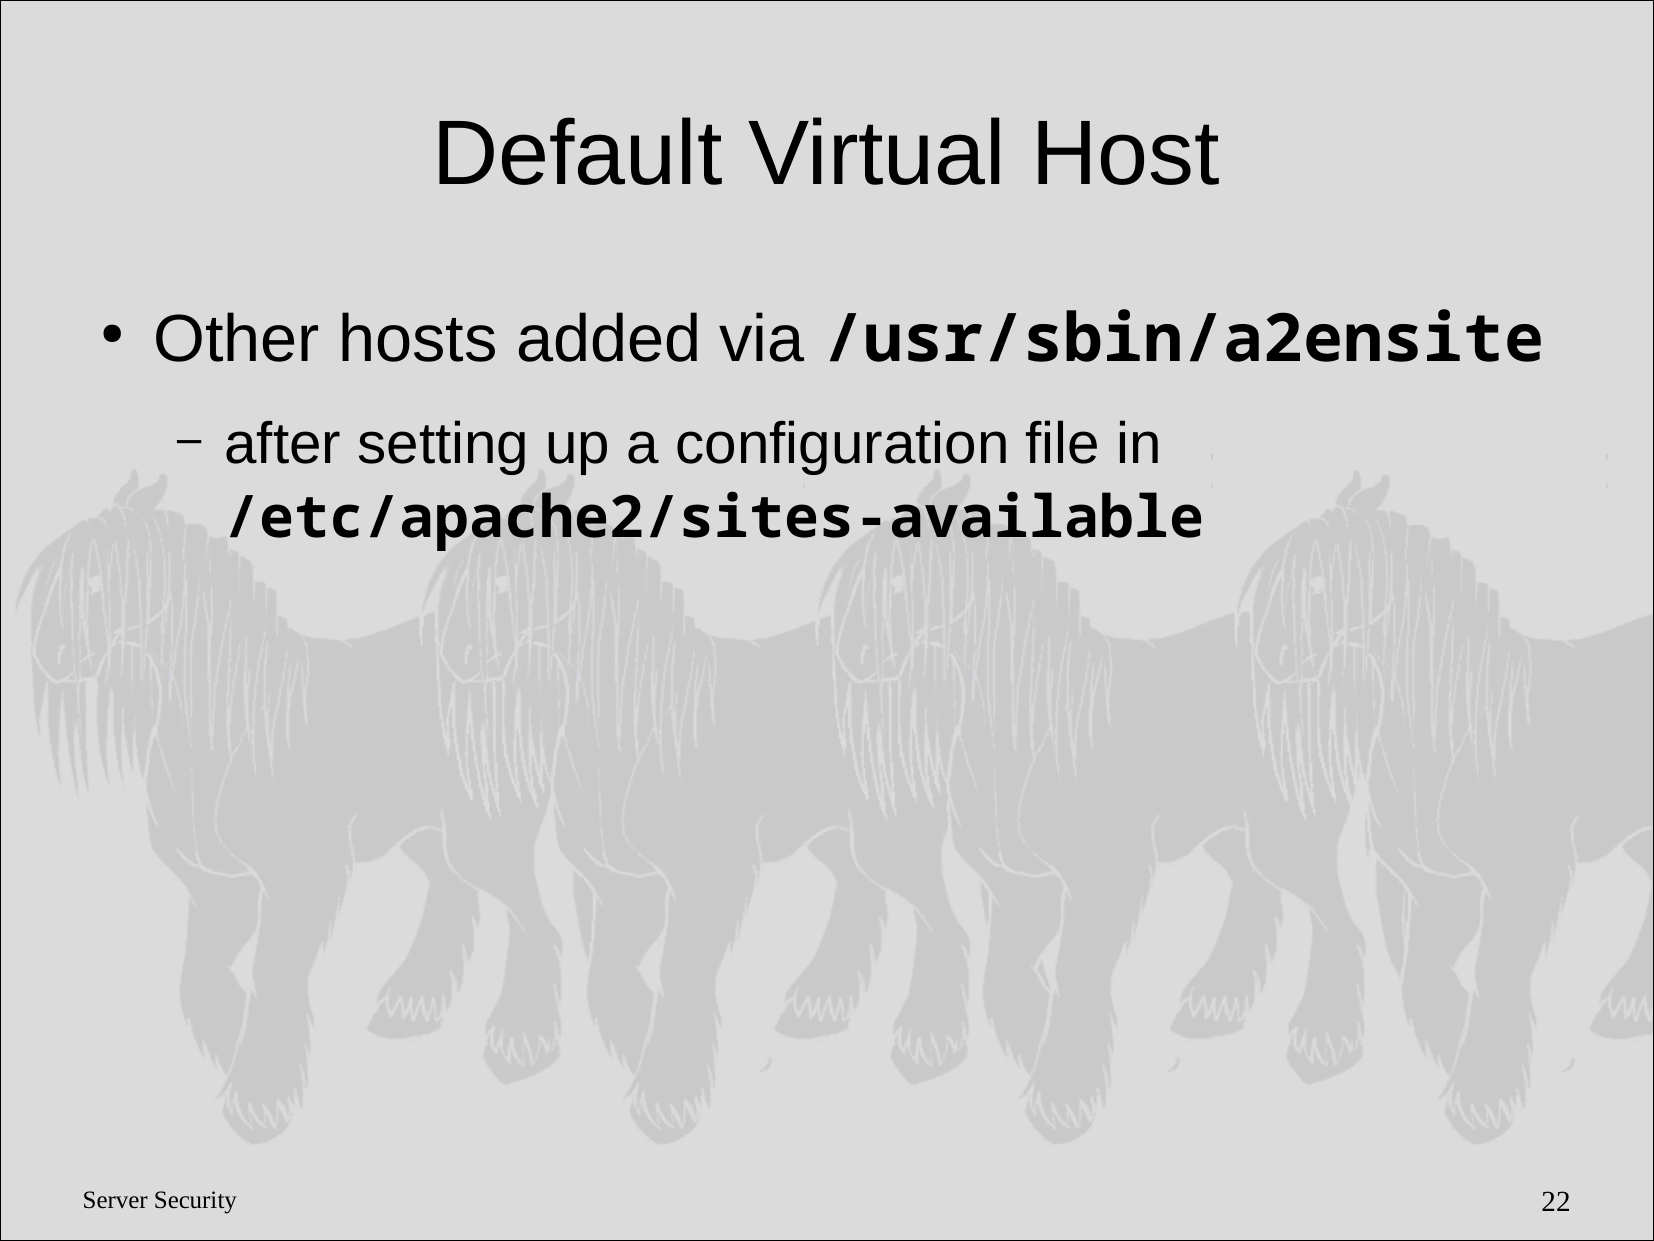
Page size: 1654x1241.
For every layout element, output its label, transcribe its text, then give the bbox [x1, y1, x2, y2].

list Other hosts added via /usr/sbin/a2ensite after setting up a configuration file in /etc/apache2/sites-available [82, 290, 1571, 1094]
title Default Virtual Host [82, 56, 1571, 250]
